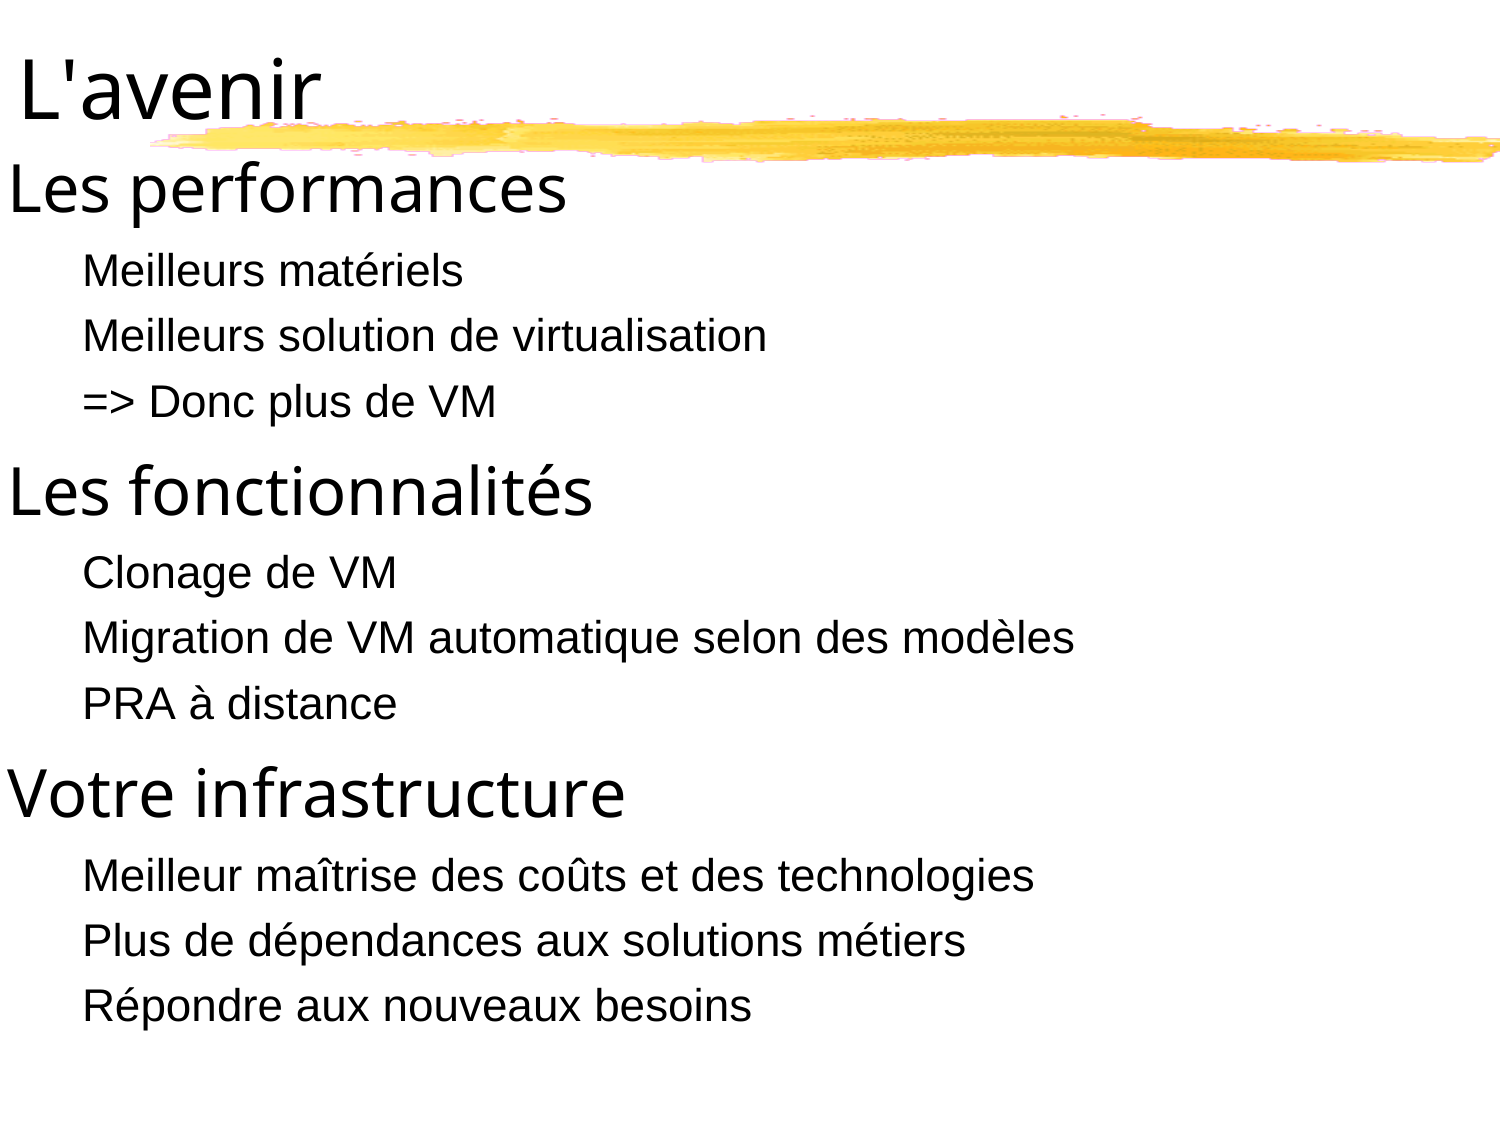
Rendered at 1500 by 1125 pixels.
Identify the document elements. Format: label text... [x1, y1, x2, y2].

list Les performances Meilleurs matériels Meilleurs solution de virtualisation => Donc plus de VM Les fonctionnalités Clonage de VM Migration de VM automatique selon des modèles PRA à distance Votre infrastructure Meilleur maîtrise des coûts et des technologies Plus de dépendances aux solutions métiers Répondre aux nouveaux besoins [0, 133, 1500, 1049]
title L'avenir [2, 6, 1500, 133]
